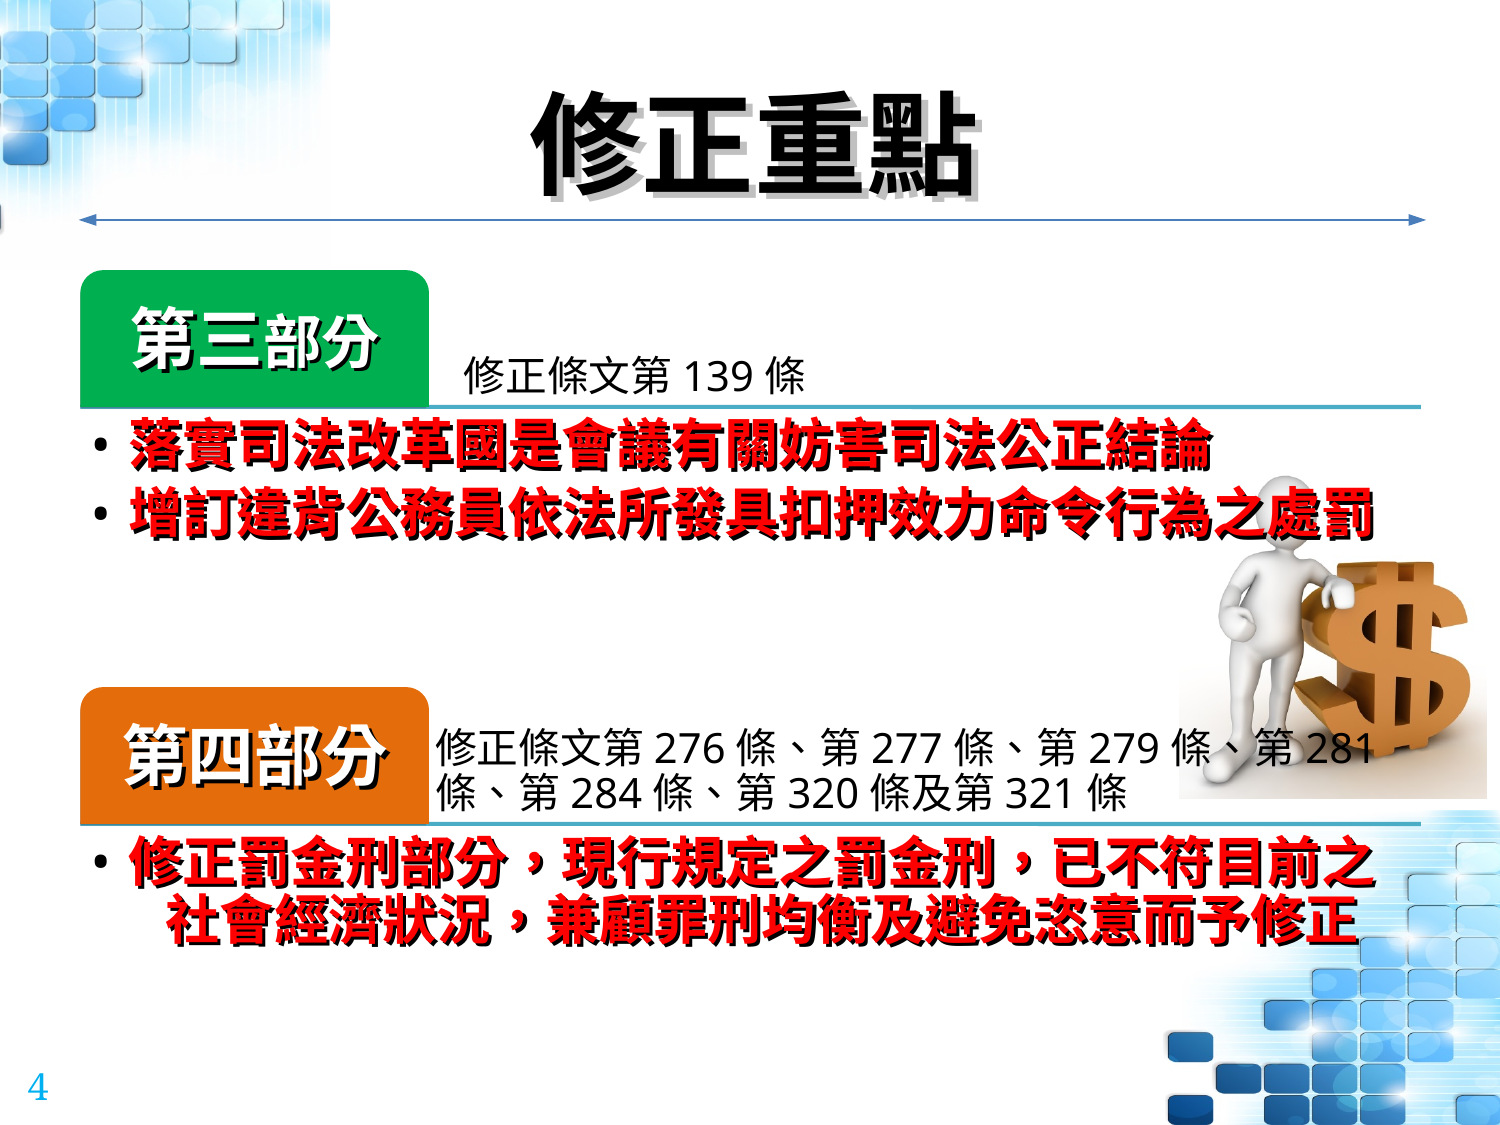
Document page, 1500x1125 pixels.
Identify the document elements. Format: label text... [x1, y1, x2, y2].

text_box 修正重點 [82, 66, 1426, 216]
text_box 修正條文第139條 [428, 270, 1421, 406]
text_box 修正罰金刑部分，現行規定之罰金刑，已不符目前之社會經濟狀況，兼顧罪刑均衡及避免恣意而予修正 [80, 823, 1421, 1098]
text_box 落實司法改革國是會議有關妨害司法公正結論 增訂違背公務員依法所發具扣押效力命令行為之處罰 [80, 406, 1421, 681]
picture [1179, 456, 1487, 799]
text_box 第三部分 [80, 270, 429, 406]
text_box 修正條文第276條、第277條、第279條、第281條、第284條、第320條及第321條 [428, 687, 1421, 823]
text_box 4 [12, 1055, 363, 1116]
text_box 第四部分 [80, 687, 429, 823]
